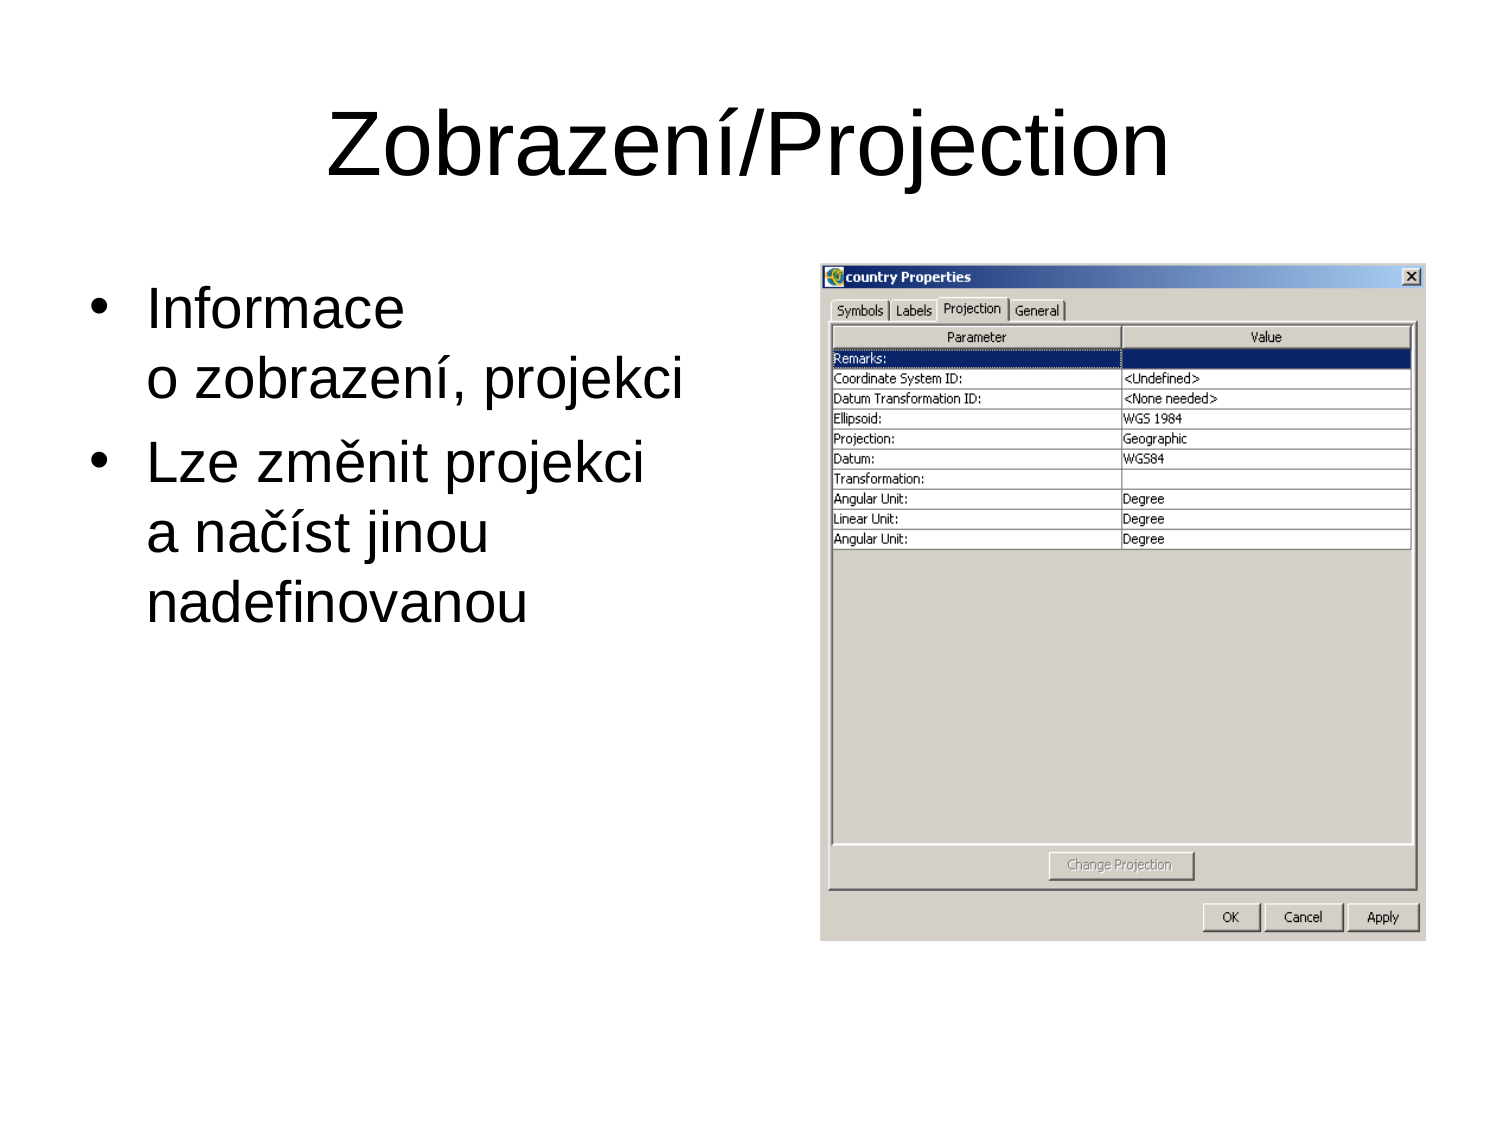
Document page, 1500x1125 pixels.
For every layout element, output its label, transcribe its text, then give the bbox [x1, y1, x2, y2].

title Zobrazení/Projection [75, 45, 1426, 233]
picture [819, 262, 1426, 941]
list Informace o zobrazení, projekci Lze změnit projekci a načíst jinou nadefinovanou [75, 262, 738, 1006]
